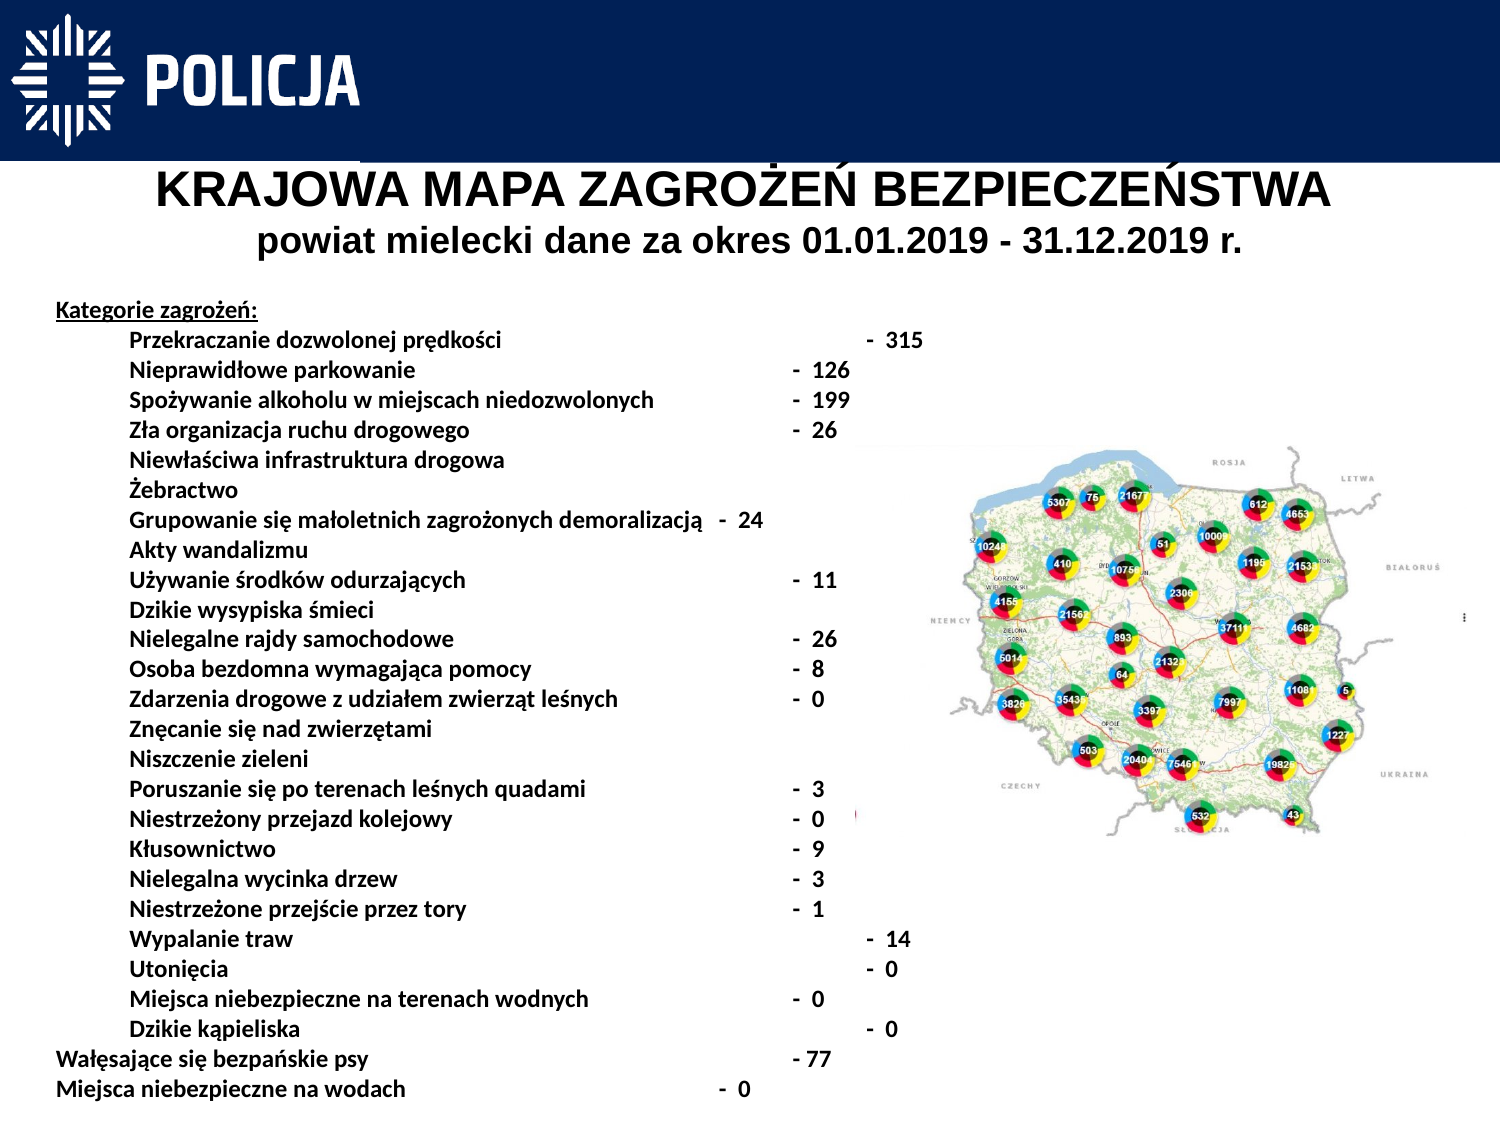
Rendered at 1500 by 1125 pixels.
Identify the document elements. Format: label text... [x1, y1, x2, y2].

text_box [360, 0, 1500, 163]
text_box Kategorie zagrożeń: Przekraczanie dozwolonej prędkości - 315 Nieprawidłowe parkowanie - 126 Spożywanie alkoholu w miejscach niedozwolonych - 199 Zła organizacja ruchu drogowego - 26 Niewłaściwa infrastruktura drogowa - 16 Żebractwo - 10 Grupowanie się małoletnich zagrożonych demoralizacją - 24 Akty wandalizmu - 17 Używanie środków odurzających - 11 Dzikie wysypiska śmieci - 22 Nielegalne rajdy samochodowe - 26 Osoba bezdomna wymagająca pomocy - 8 Zdarzenia drogowe z udziałem zwierząt leśnych - 0 Znęcanie się nad zwierzętami - 7 Niszczenie zieleni - 2 Poruszanie się po terenach leśnych quadami - 3 Niestrzeżony przejazd kolejowy - 0 Kłusownictwo - 9 Nielegalna wycinka drzew - 3 Niestrzeżone przejście przez tory - 1 Wypalanie traw - 14 Utonięcia - 0 Miejsca niebezpieczne na terenach wodnych - 0 Dzikie kąpieliska - 0 Wałęsające się bezpańskie psy - 77 Miejsca niebezpieczne na wodach - 0 [41, 285, 1459, 1110]
text_box KRAJOWA MAPA ZAGROŻEŃ BEZPIECZEŃSTWA powiat mielecki dane za okres 01.01.2019 - 31.12.2019 r. [74, 172, 1425, 285]
picture [0, 0, 360, 161]
picture [855, 445, 1467, 842]
